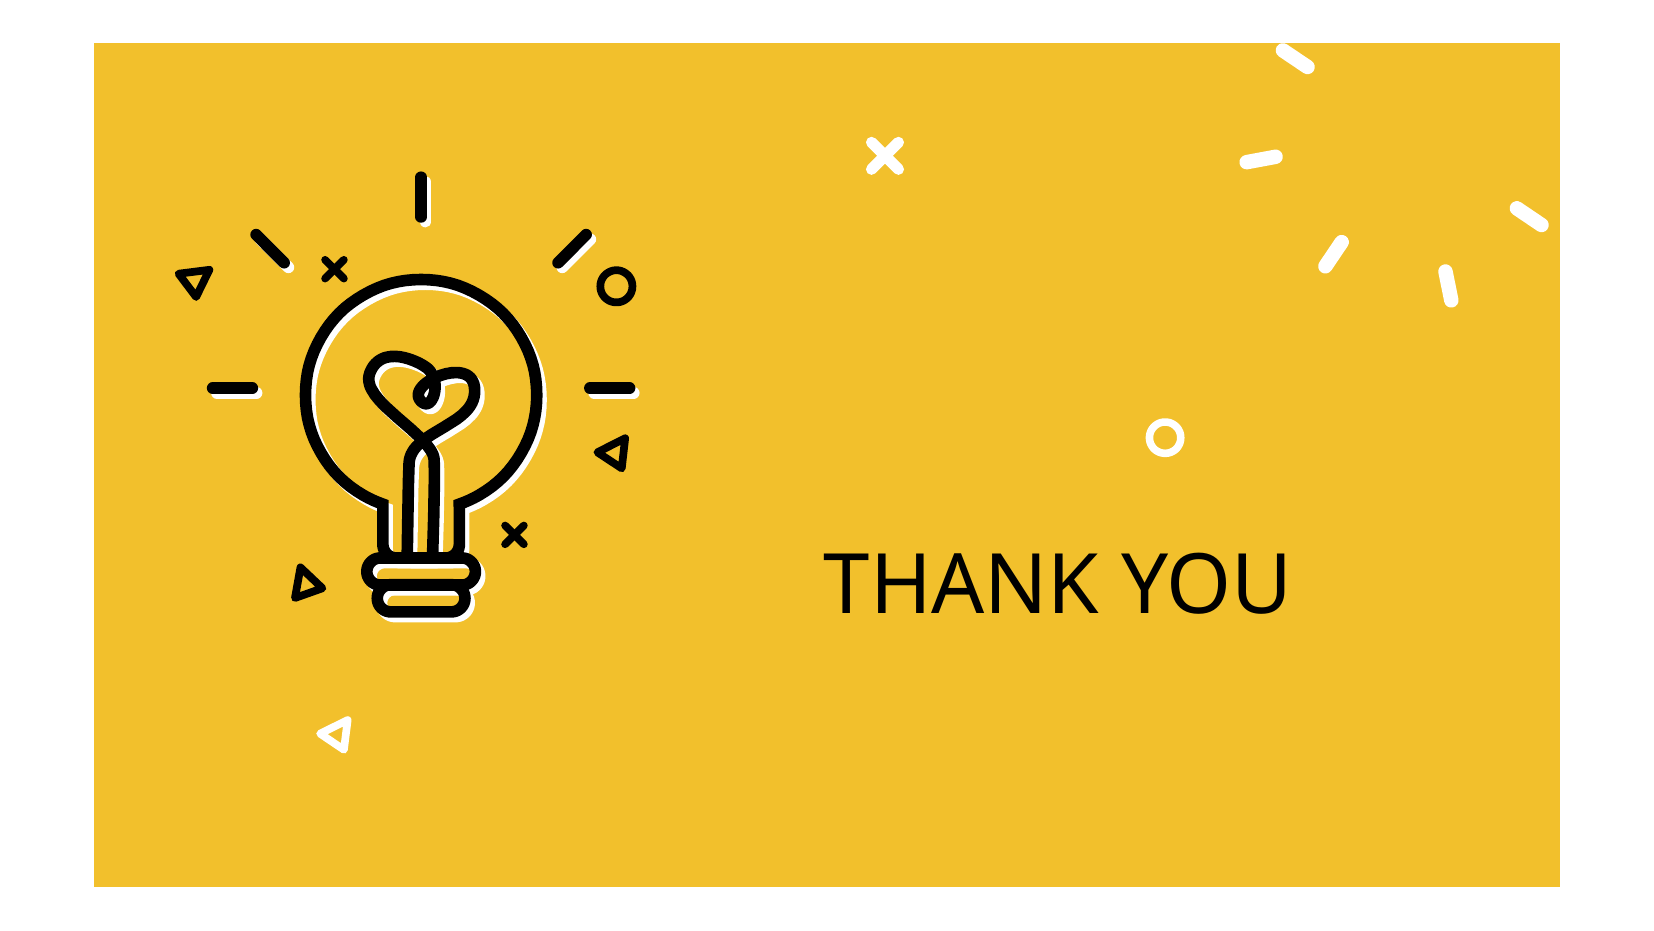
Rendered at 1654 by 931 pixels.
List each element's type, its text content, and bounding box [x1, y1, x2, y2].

title THANK YOU [823, 524, 1544, 638]
